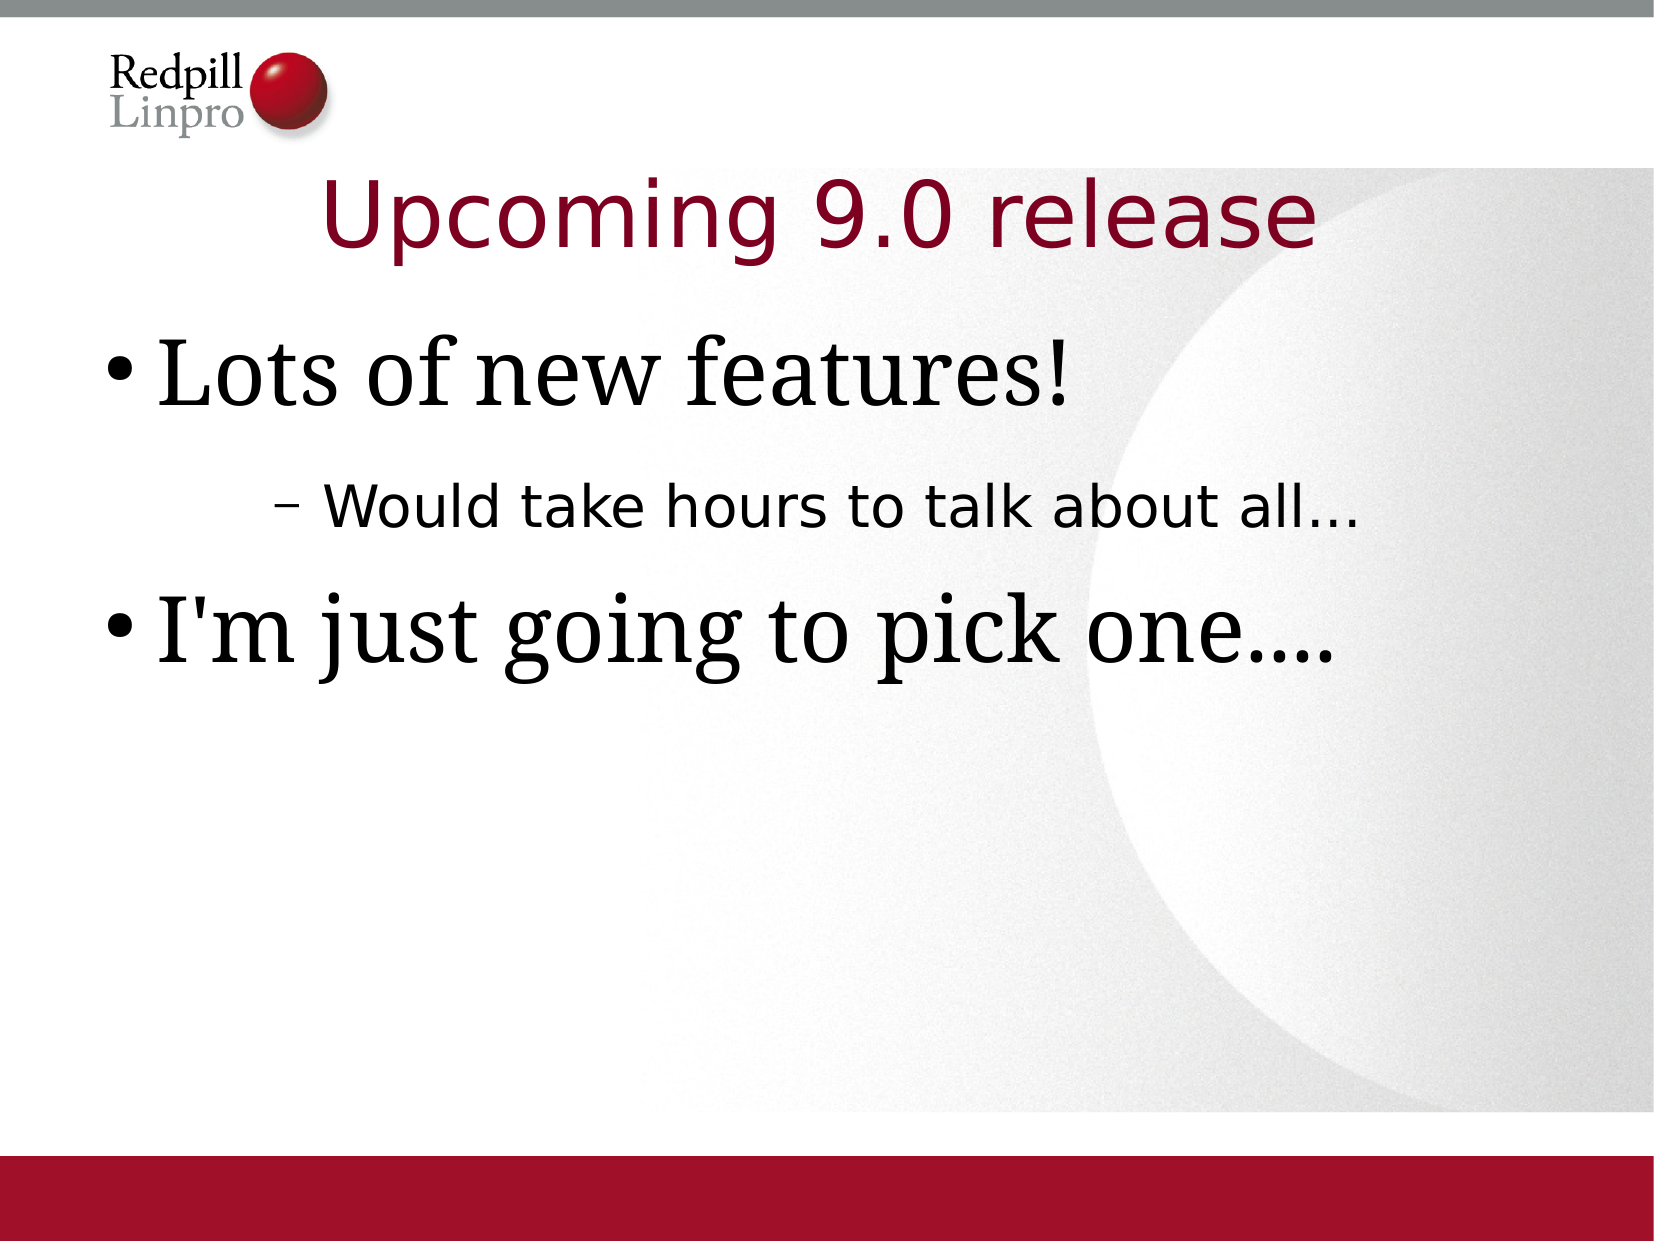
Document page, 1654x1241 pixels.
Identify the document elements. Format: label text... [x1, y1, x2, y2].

list Lots of new features! Would take hours to talk about all... I'm just going to pick one.... [85, 307, 1574, 1112]
picture [0, 0, 1654, 1241]
title Upcoming 9.0 release [76, 140, 1565, 293]
